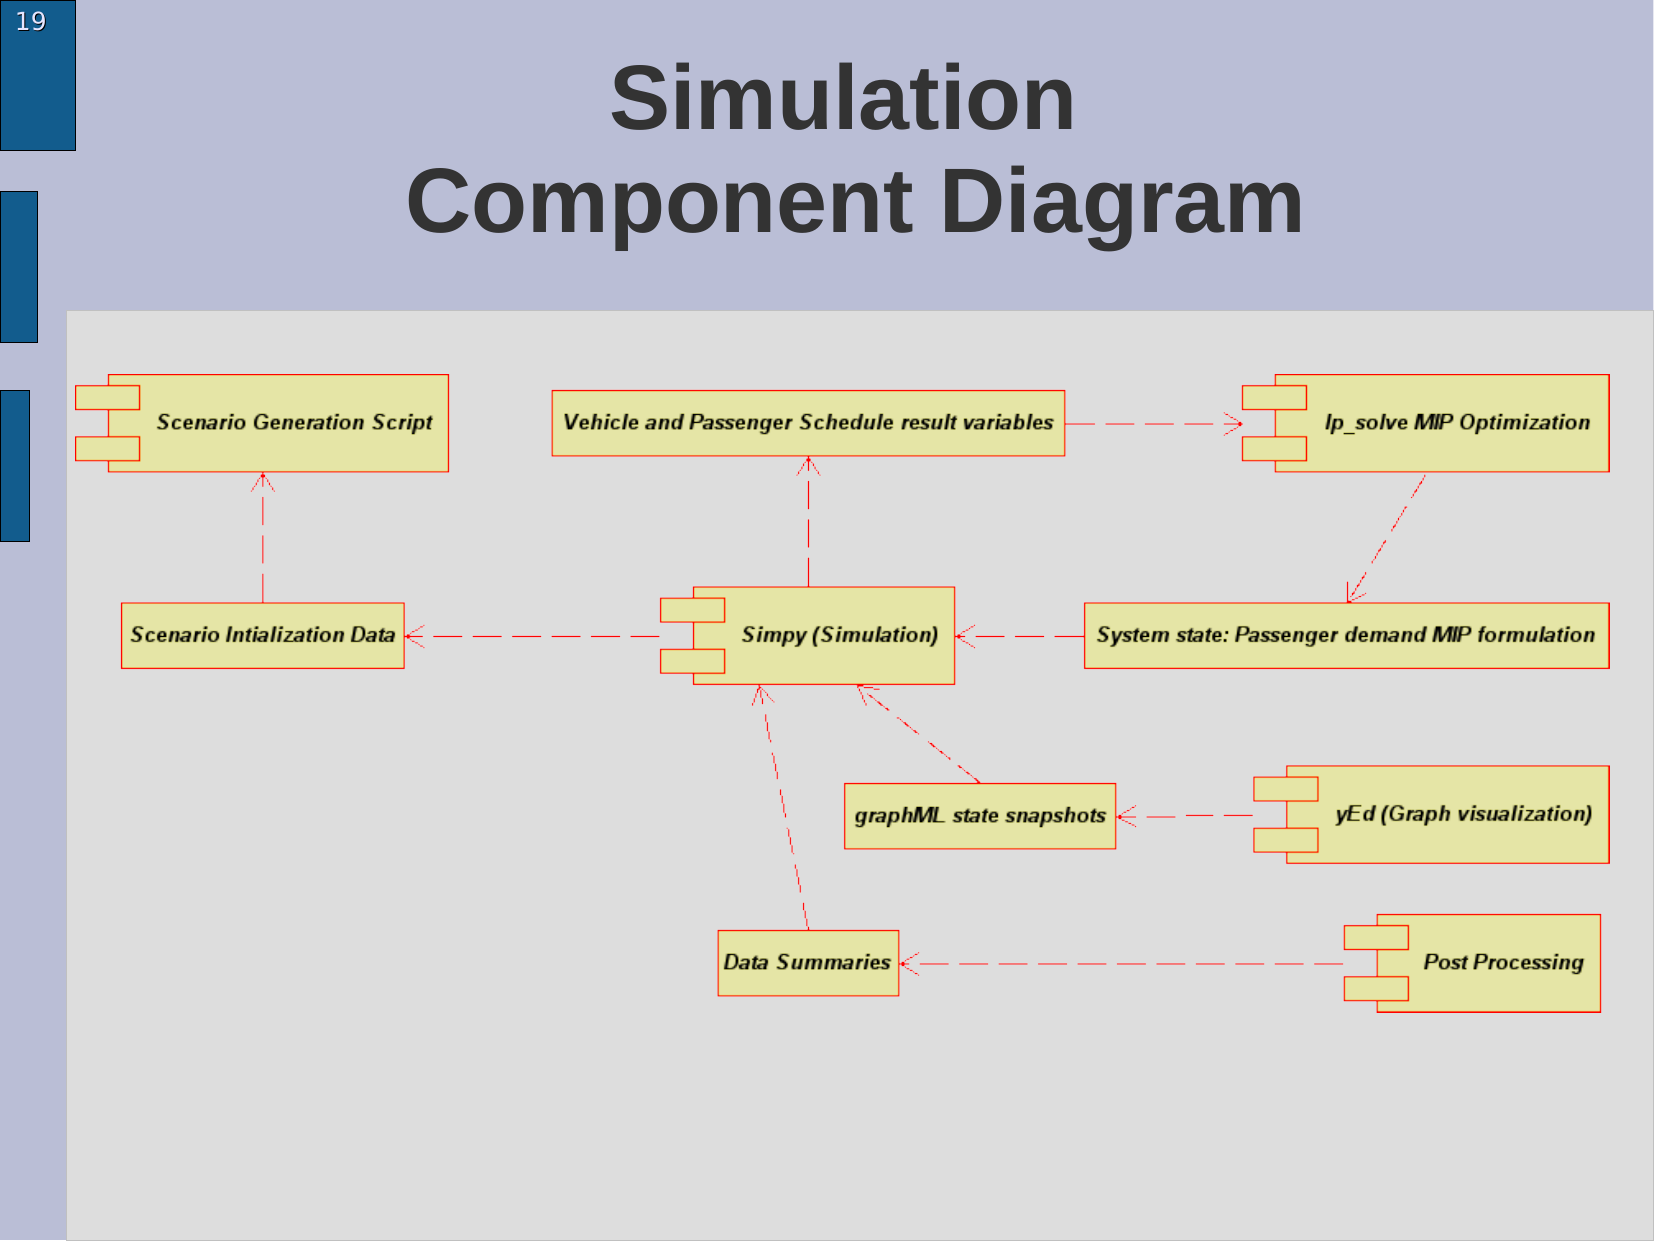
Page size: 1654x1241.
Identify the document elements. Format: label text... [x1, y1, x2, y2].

title Simulation Component Diagram [75, 0, 1613, 299]
picture [75, 374, 1610, 1013]
